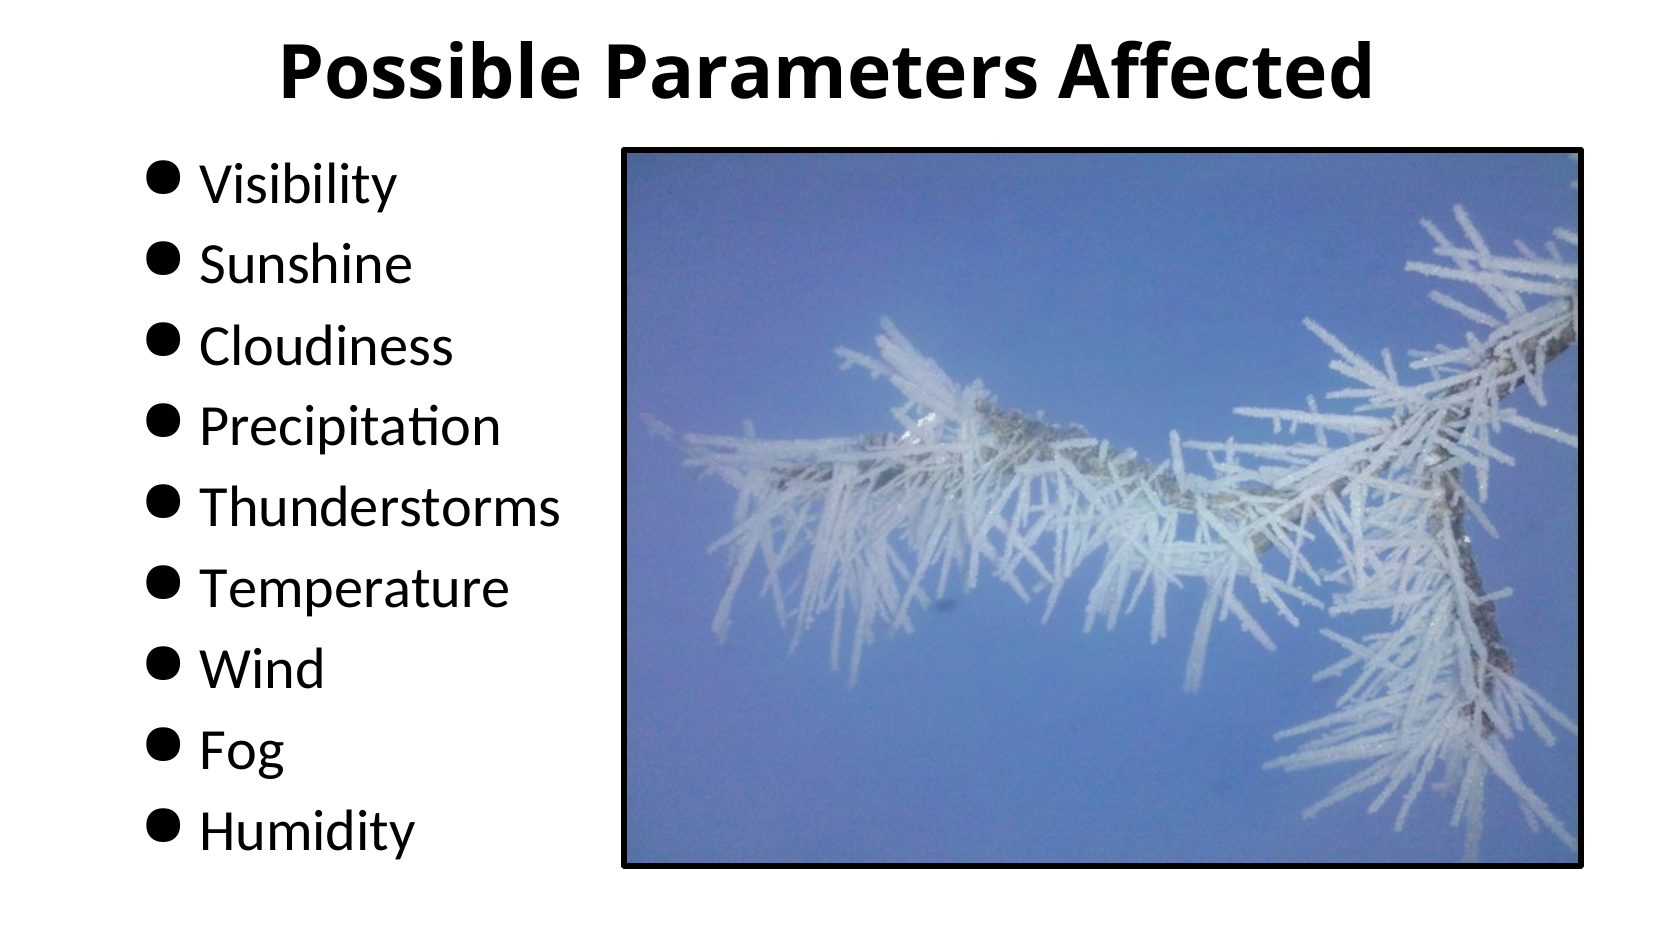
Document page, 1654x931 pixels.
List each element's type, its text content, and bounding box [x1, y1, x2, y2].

text_box Visibility Sunshine Cloudiness Precipitation Thunderstorms Temperature Wind Fog Humidity [125, 67, 695, 871]
picture [627, 152, 1578, 863]
title Possible Parameters Affected [0, 23, 1654, 125]
